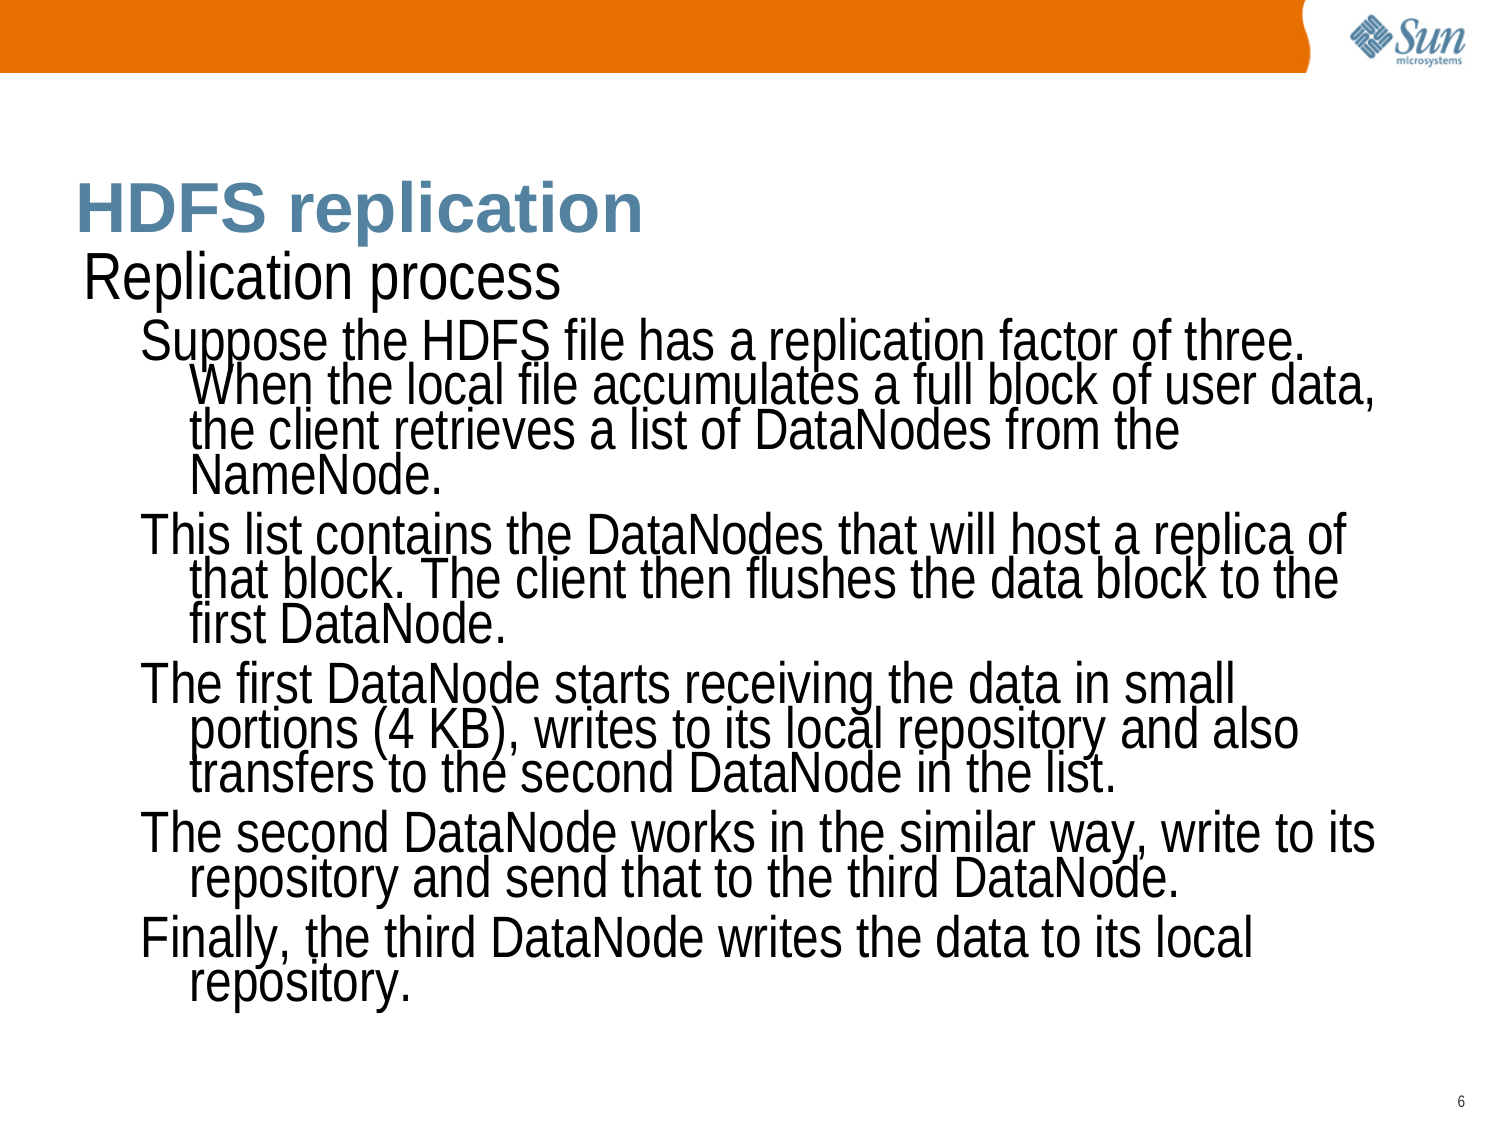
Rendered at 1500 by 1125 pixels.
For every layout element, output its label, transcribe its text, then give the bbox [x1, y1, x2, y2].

title HDFS replication [74, 122, 1436, 246]
list Replication process Suppose the HDFS file has a replication factor of three. When the local file accumulates a full block of user data, the client retrieves a list of DataNodes from the NameNode. This list contains the DataNodes that will host a replica of that block. The client then flushes the data block to the first DataNode. The first DataNode starts receiving the data in small portions (4 KB), writes to its local repository and also transfers to the second DataNode in the list. The second DataNode works in the similar way, write to its repository and send that to the third DataNode. Finally, the third DataNode writes the data to its local repository. [64, 258, 1400, 1125]
picture [0, 0, 1500, 73]
